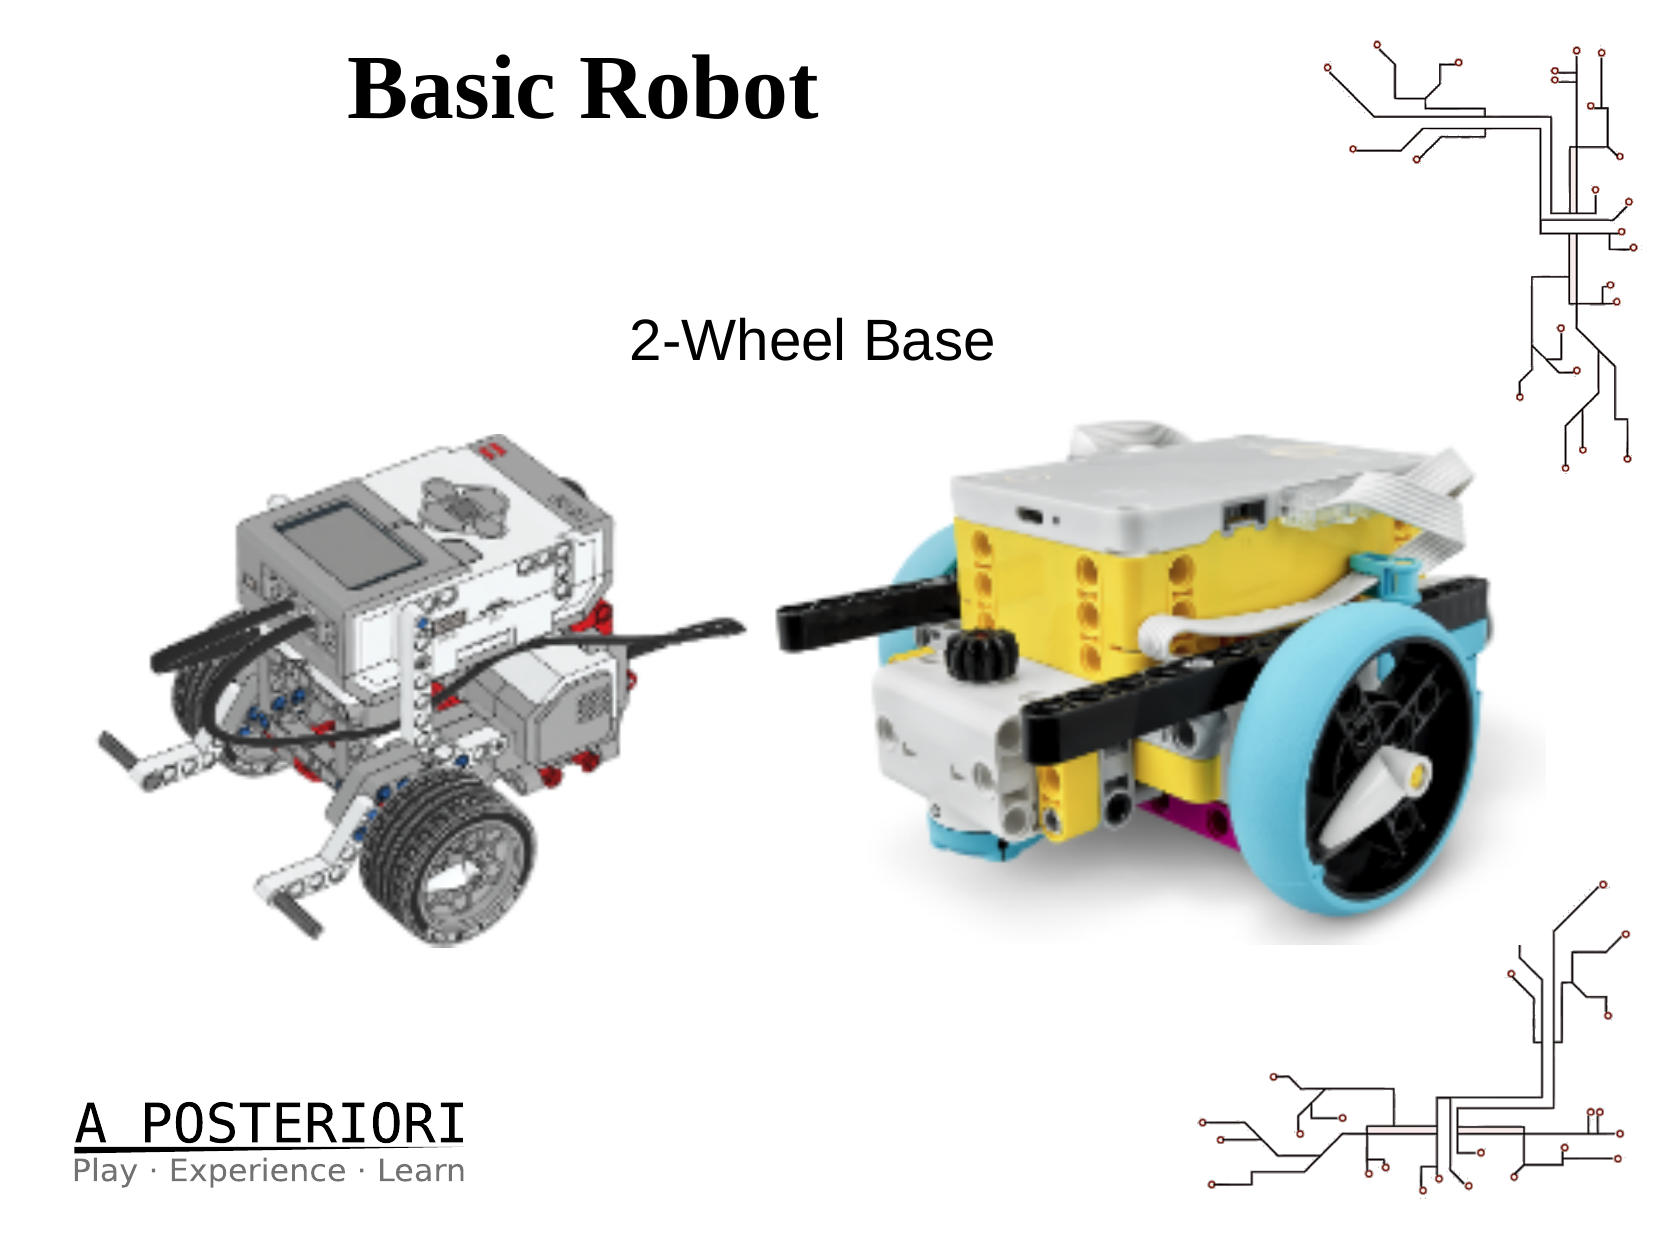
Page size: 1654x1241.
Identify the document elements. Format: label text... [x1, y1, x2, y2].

text_box 2-Wheel Base [615, 300, 1201, 380]
picture [90, 434, 751, 949]
title Basic Robot [11, 10, 1156, 166]
picture [774, 35, 1643, 1201]
picture [73, 1101, 466, 1189]
